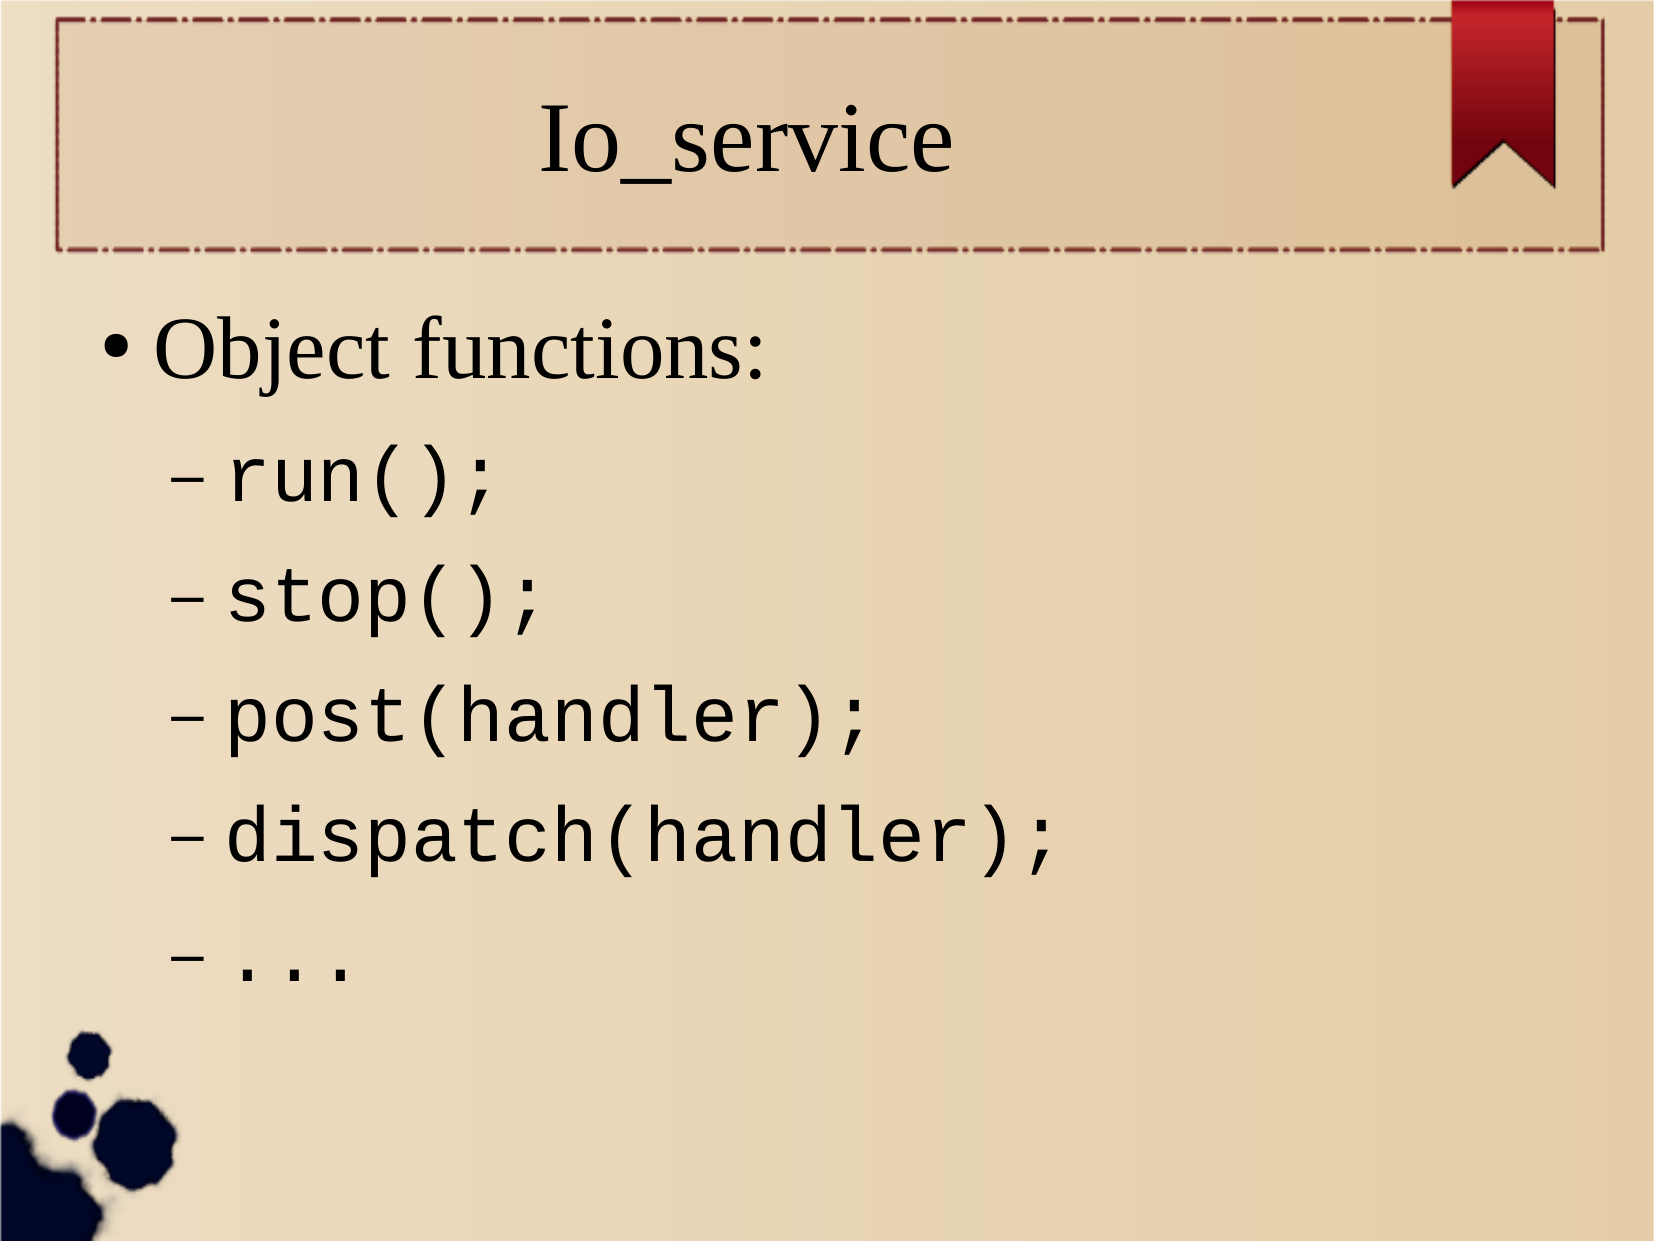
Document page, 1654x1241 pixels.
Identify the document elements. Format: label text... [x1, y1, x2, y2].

picture [0, 0, 1654, 1241]
list Object functions: run(); stop(); post(handler); dispatch(handler); ... [82, 299, 1571, 1019]
title Io_service [82, 47, 1412, 229]
